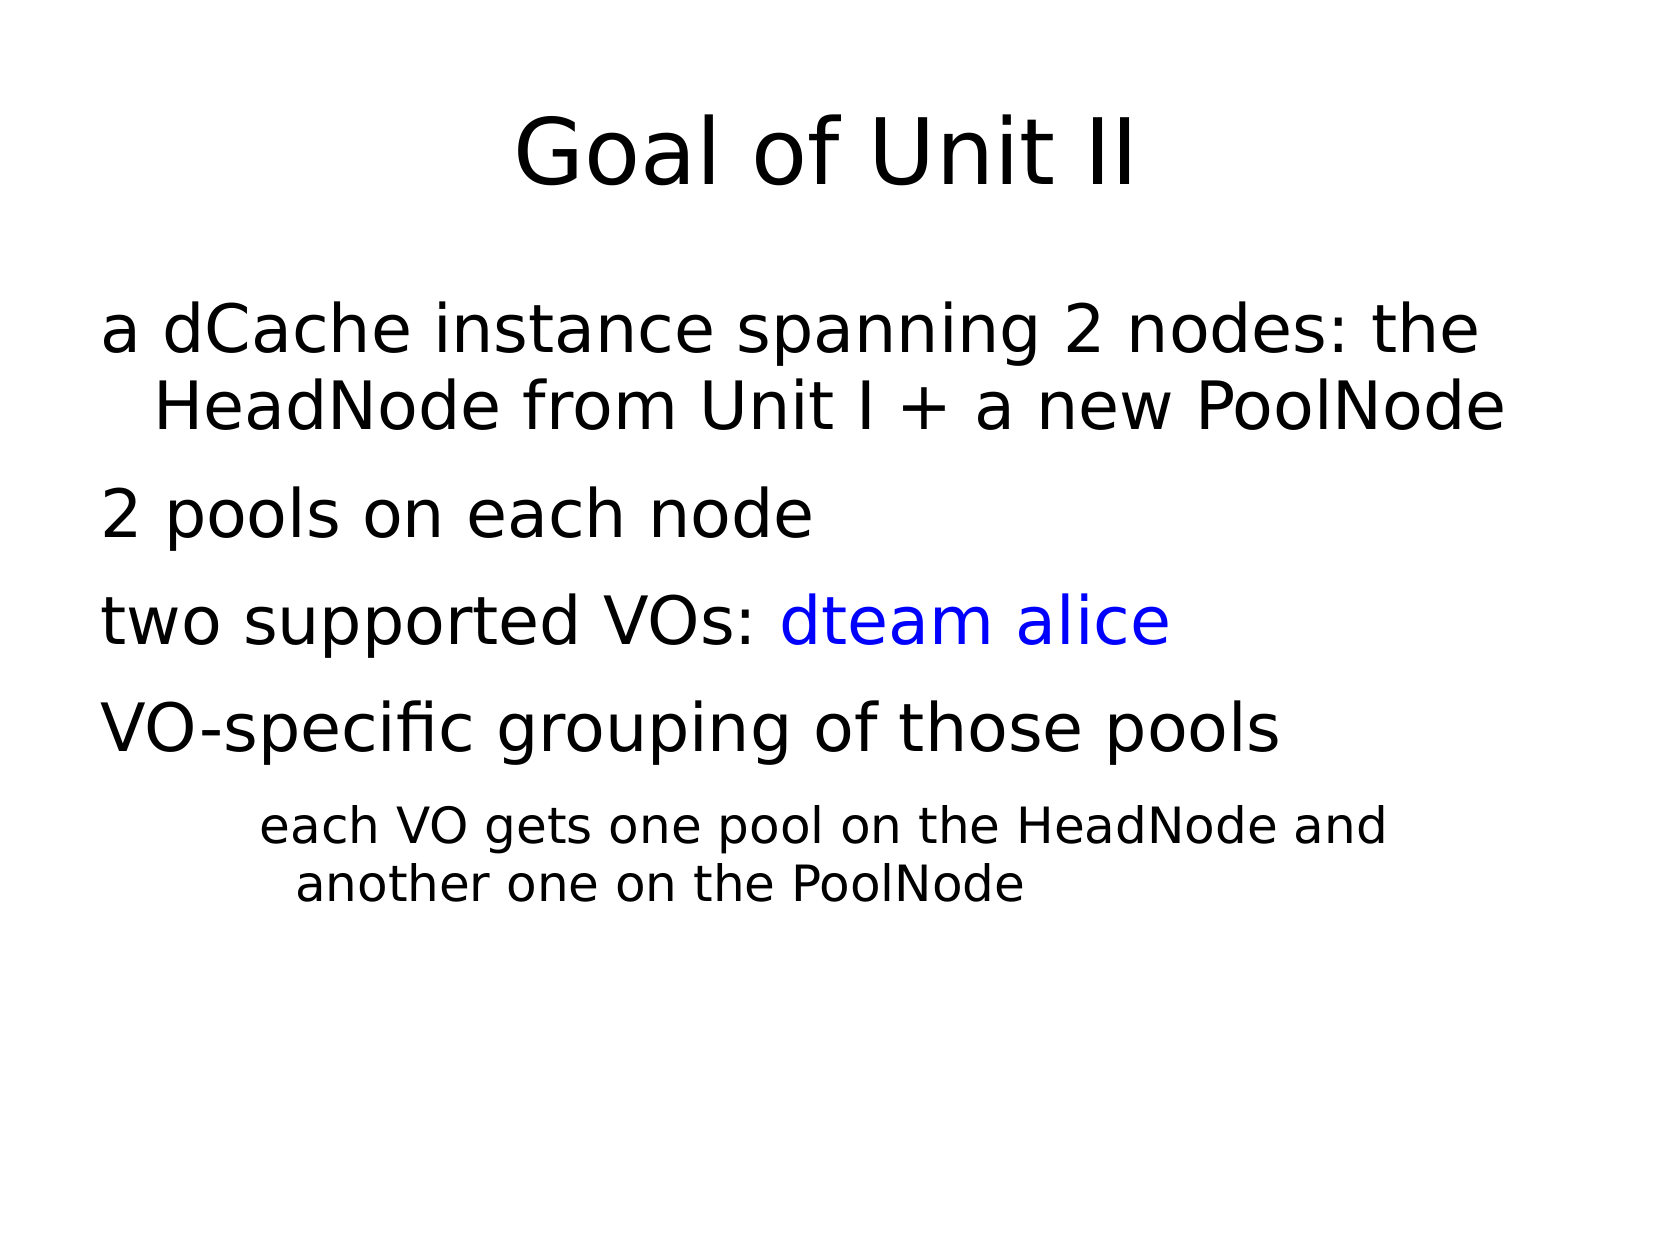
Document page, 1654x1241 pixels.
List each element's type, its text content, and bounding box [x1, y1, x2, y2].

title Goal of Unit II [82, 56, 1571, 250]
list a dCache instance spanning 2 nodes: the HeadNode from Unit I + a new PoolNode 2 pools on each node two supported VOs: dteam alice VO-specific grouping of those pools each VO gets one pool on the HeadNode and another one on the PoolNode [82, 290, 1571, 1094]
